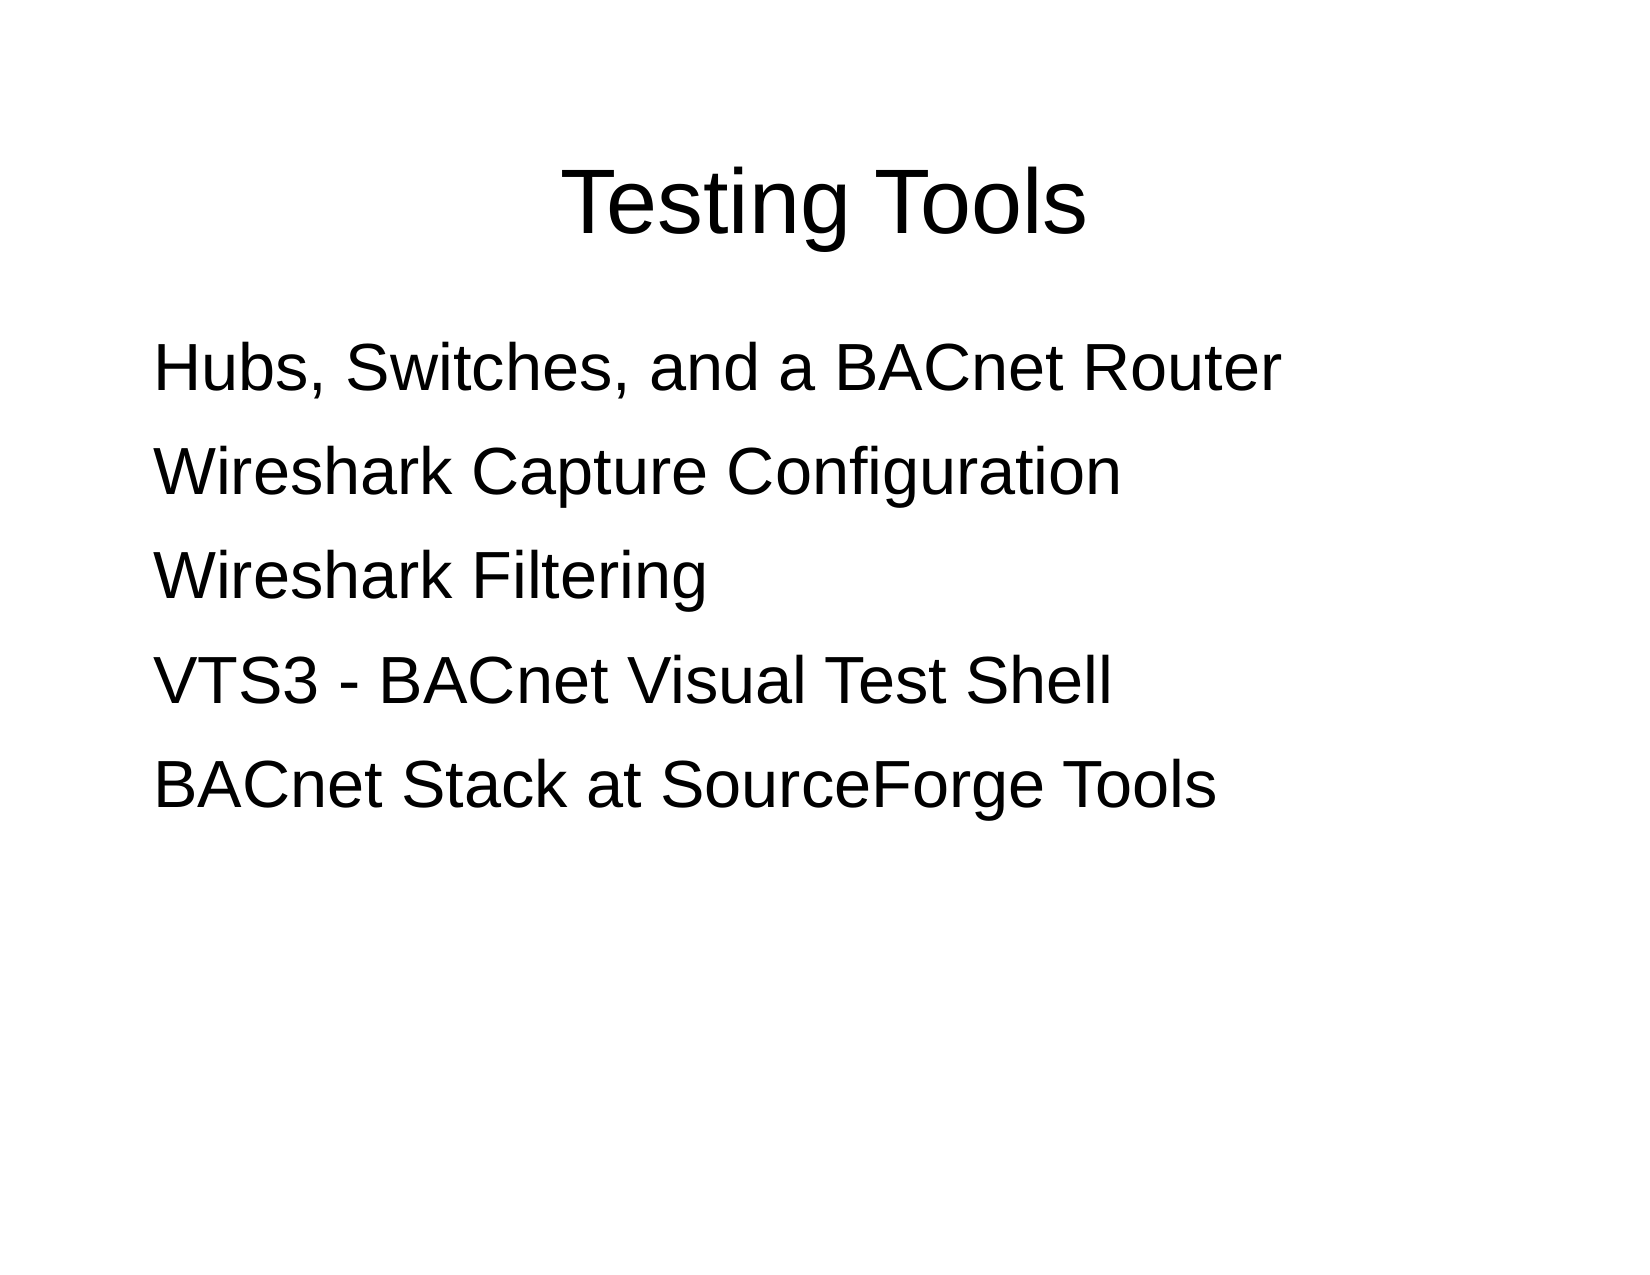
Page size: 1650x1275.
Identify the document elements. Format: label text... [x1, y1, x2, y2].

list Hubs, Switches, and a BACnet Router Wireshark Capture Configuration Wireshark Filtering VTS3 - BACnet Visual Test Shell BACnet Stack at SourceForge Tools [135, 329, 1515, 1079]
title Testing Tools [135, 112, 1515, 291]
